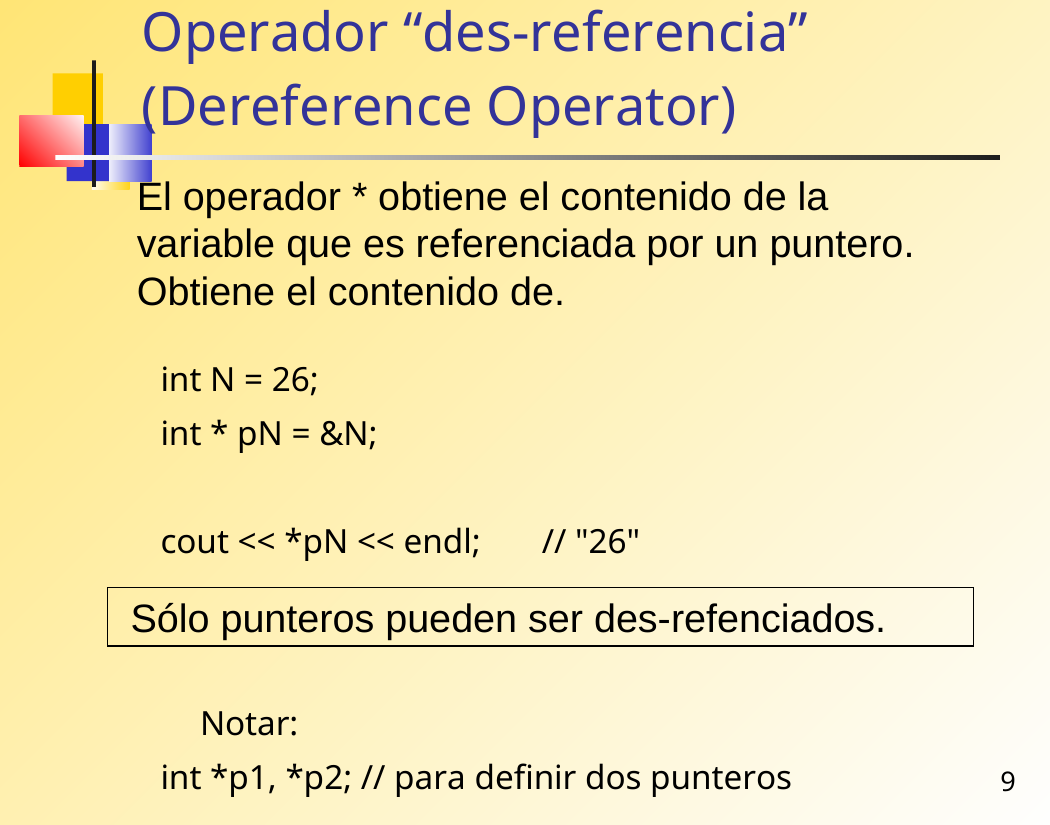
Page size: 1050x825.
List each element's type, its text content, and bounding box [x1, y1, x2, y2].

list int N = 26; int * pN = &N; cout << *pN << endl; // "26" Notar: int *p1, *p2; // para definir dos punteros [150, 350, 863, 806]
text_box Sólo punteros pueden ser des-refenciados. [107, 587, 150, 646]
text_box El operador * obtiene el contenido de la variable que es referenciada por un puntero. Obtiene el contenido de. [113, 165, 980, 319]
title Operador “des-referencia” (Dereference Operator)‏ [131, 4, 1026, 148]
text_box Sólo punteros pueden ser des-refenciados. [863, 587, 974, 646]
